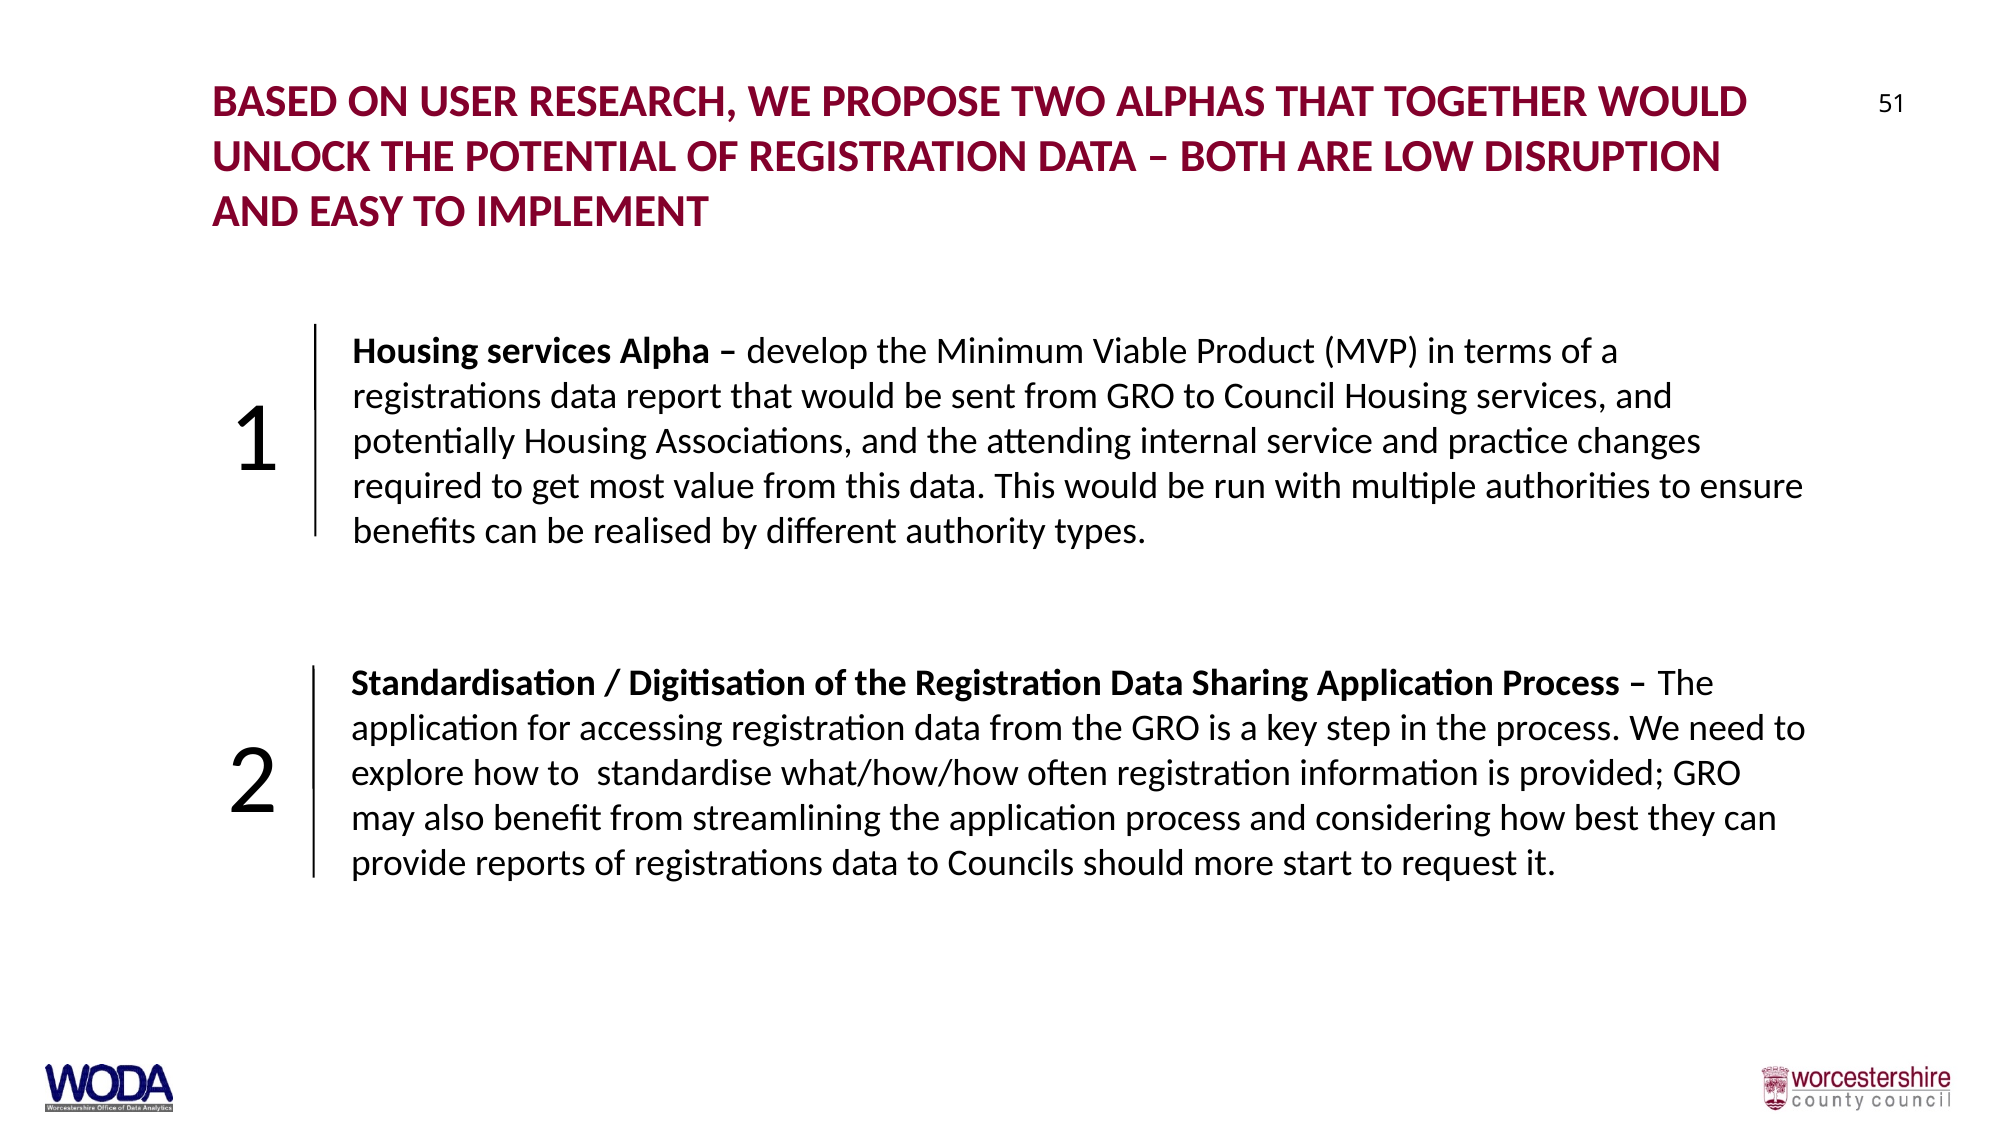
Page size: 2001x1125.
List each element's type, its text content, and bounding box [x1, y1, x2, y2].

text_box Standardisation / Digitisation of the Registration Data Sharing Application Process – The application for accessing registration data from the GRO is a key step in the process. We need to explore how to standardise what/how/how often registration information is provided; GRO may also benefit from streamlining the application process and considering how best they can provide reports of registrations data to Councils should more start to request it. [351, 657, 1809, 885]
text_box 1 [229, 369, 352, 491]
text_box Housing services Alpha – develop the Minimum Viable Product (MVP) in terms of a registrations data report that would be sent from GRO to Council Housing services, and potentially Housing Associations, and the attending internal service and practice changes required to get most value from this data. This would be run with multiple authorities to ensure benefits can be realised by different authority types. [352, 325, 1811, 554]
title BASED ON USER RESEARCH, WE PROPOSE TWO ALPHAS THAT TOGETHER WOULD UNLOCK THE POTENTIAL OF REGISTRATION DATA – BOTH ARE LOW DISRUPTION AND EASY TO IMPLEMENT [212, 70, 1809, 270]
text_box 2 [227, 712, 351, 834]
picture [45, 1064, 173, 1112]
slide_number <number> [1850, 87, 1907, 148]
picture [1749, 1055, 1971, 1121]
